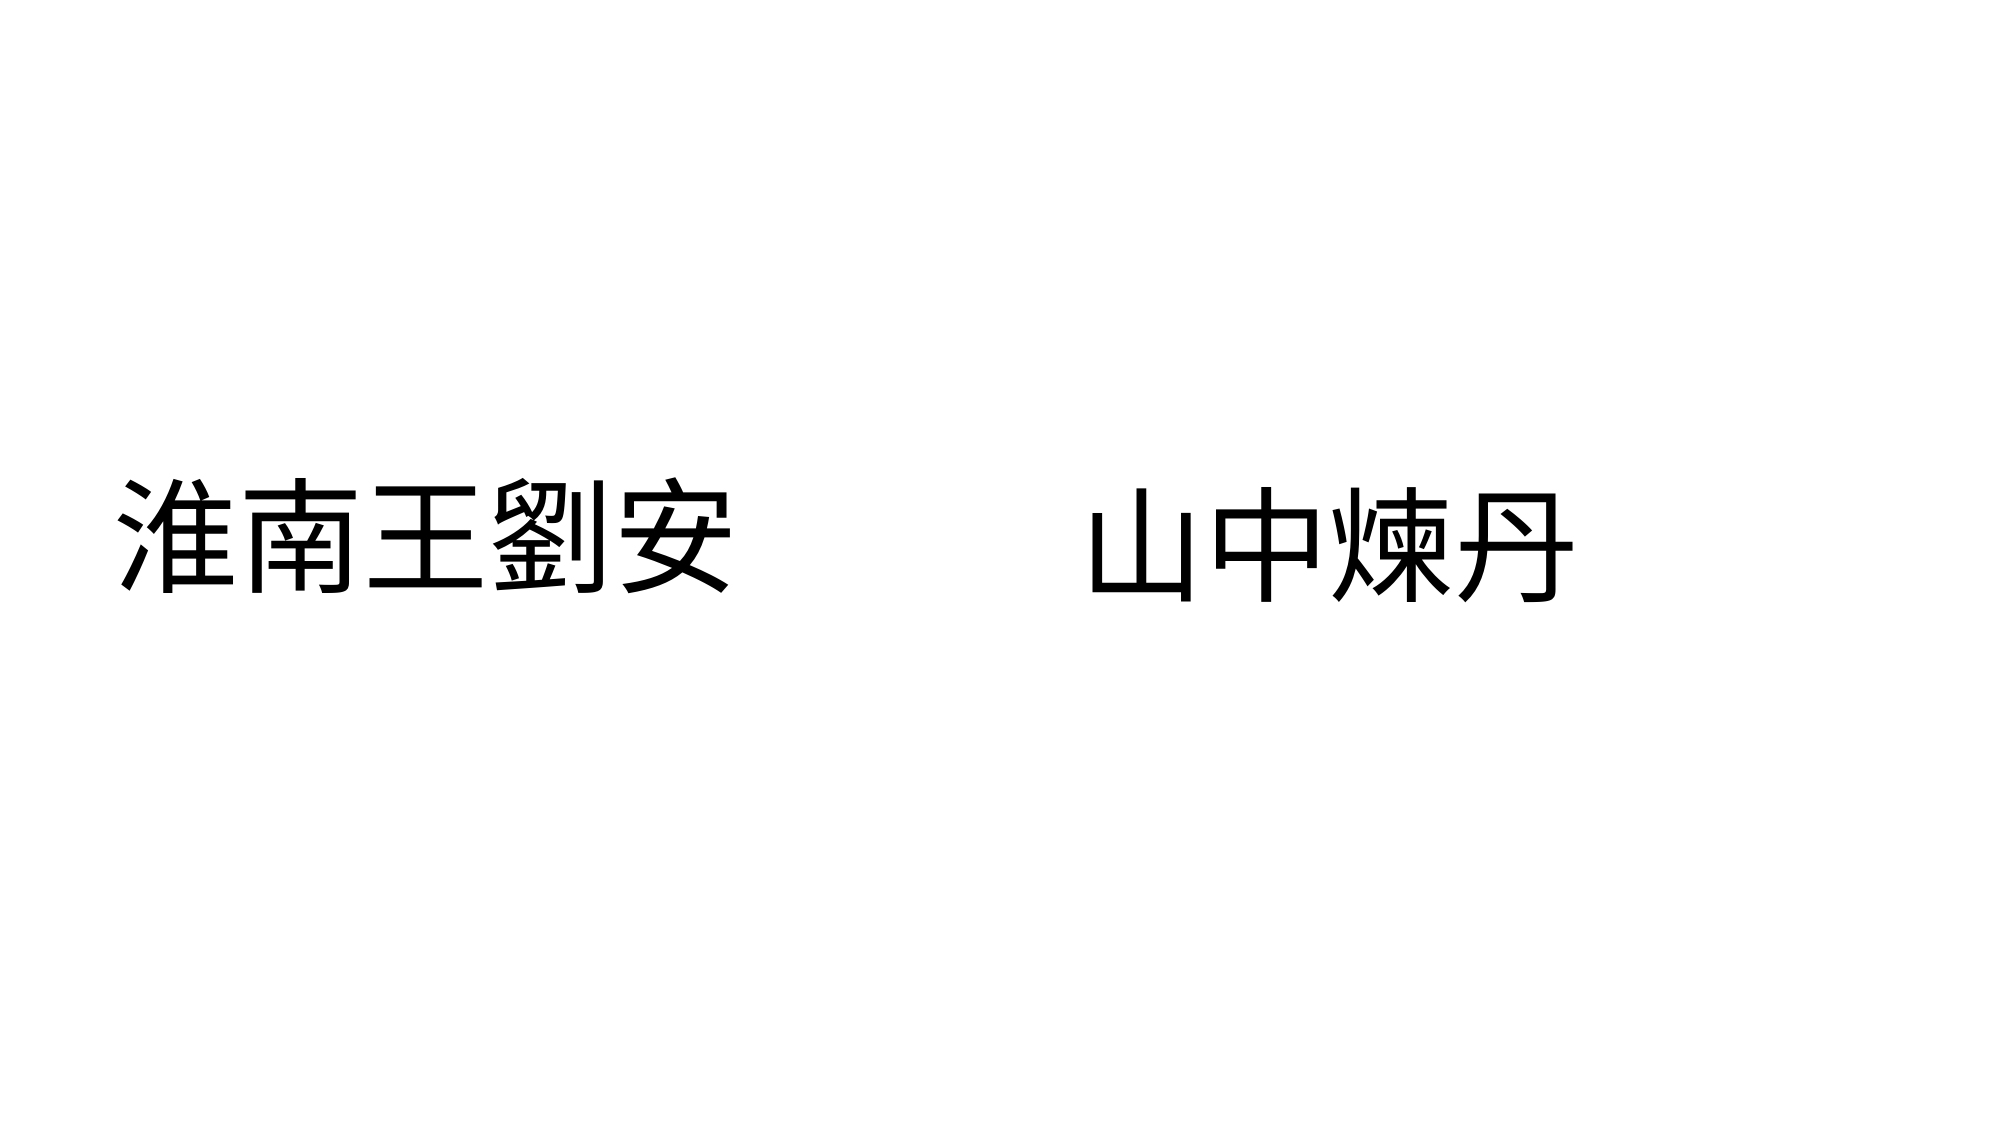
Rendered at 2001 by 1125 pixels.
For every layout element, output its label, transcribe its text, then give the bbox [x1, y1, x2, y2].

text_box 淮南王劉安 [98, 450, 948, 618]
text_box 山中煉丹 [1064, 459, 1914, 627]
